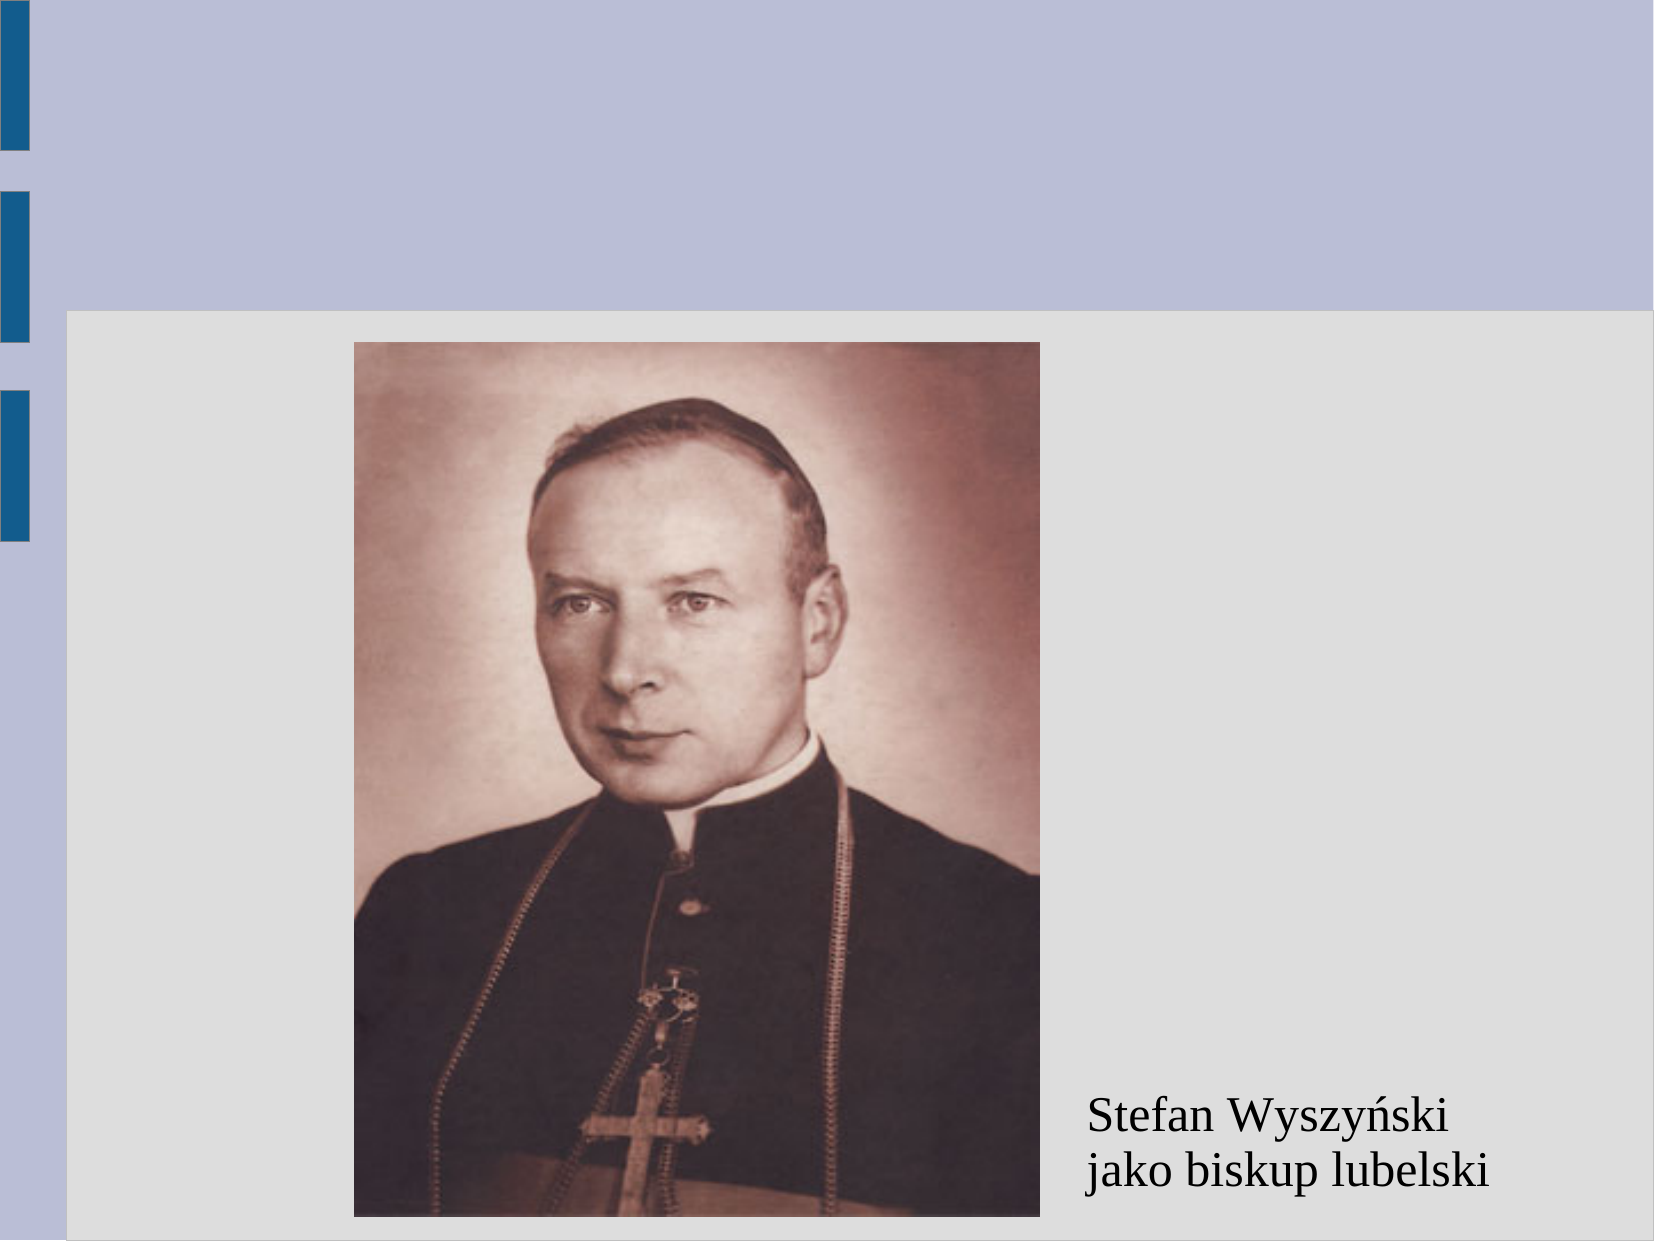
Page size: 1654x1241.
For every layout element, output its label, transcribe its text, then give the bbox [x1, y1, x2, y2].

picture [354, 342, 1040, 1217]
text_box Stefan Wyszyński jako biskup lubelski [1086, 1086, 1501, 1205]
